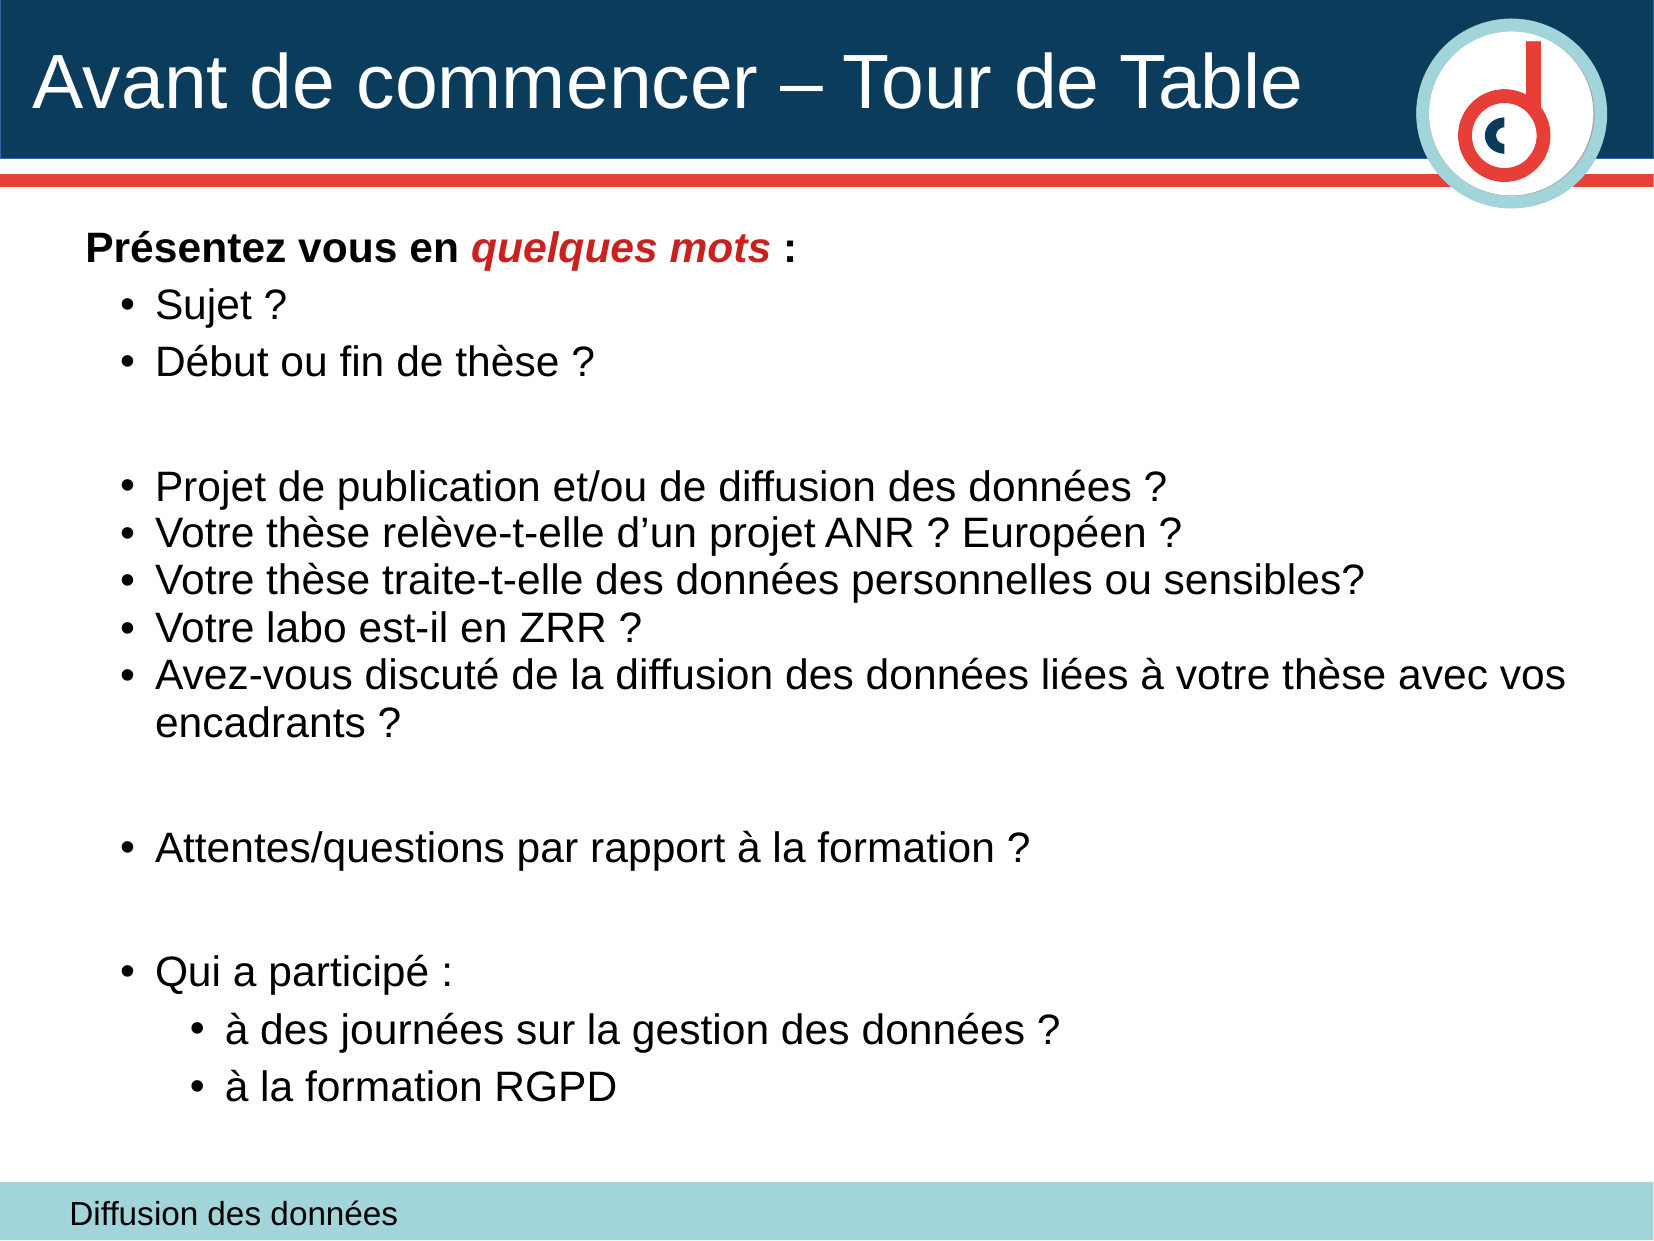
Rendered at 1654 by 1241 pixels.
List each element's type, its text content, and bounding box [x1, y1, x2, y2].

text_box Présentez vous en quelques mots : Sujet ? Début ou fin de thèse ? Projet de publication et/ou de diffusion des données ? Votre thèse relève-t-elle d’un projet ANR ? Européen ? Votre thèse traite-t-elle des données personnelles ou sensibles? Votre labo est-il en ZRR ? Avez-vous discuté de la diffusion des données liées à votre thèse avec vos encadrants ? Attentes/questions par rapport à la formation ? Qui a participé : à des journées sur la gestion des données ? à la formation RGPD [35, 224, 1601, 1123]
text_box Diffusion des données [54, 1188, 414, 1241]
title Avant de commencer – Tour de Table [17, 11, 1412, 159]
